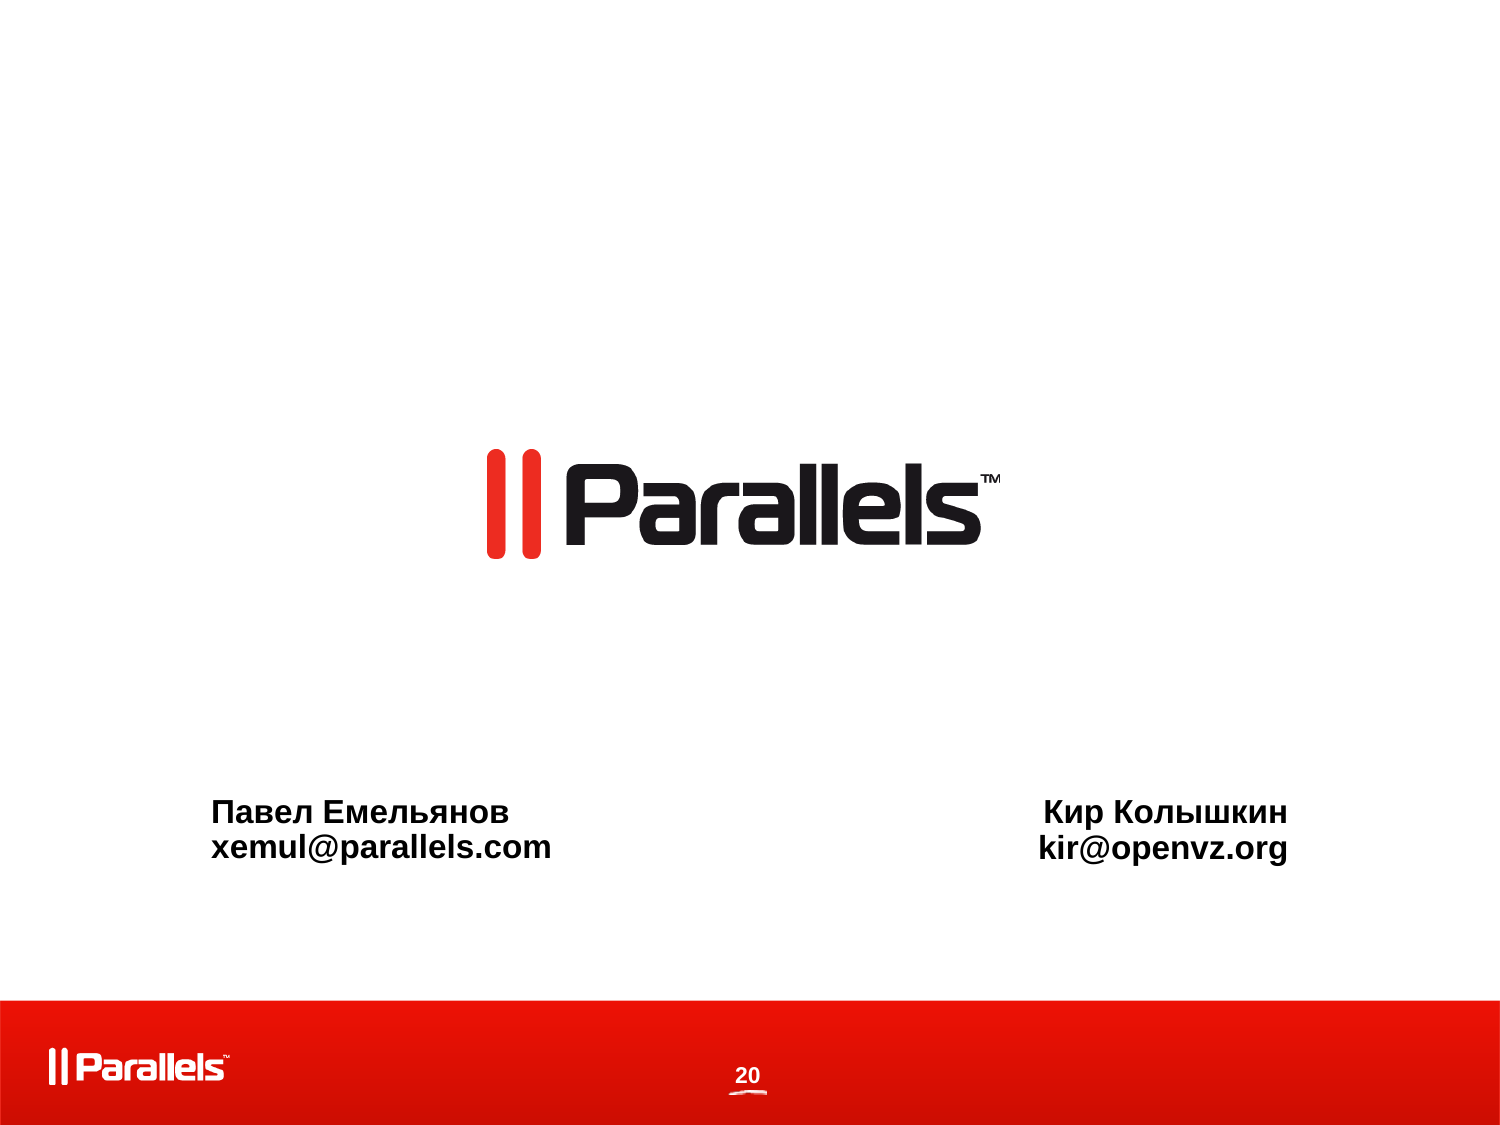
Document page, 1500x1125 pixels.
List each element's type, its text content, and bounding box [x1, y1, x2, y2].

picture [487, 449, 1000, 559]
picture [49, 1046, 230, 1085]
text_box Кир Колышкин kir@openvz.org [1023, 787, 1304, 874]
text_box Павел Емельянов xemul@parallels.com [196, 787, 567, 874]
picture [727, 1090, 767, 1095]
